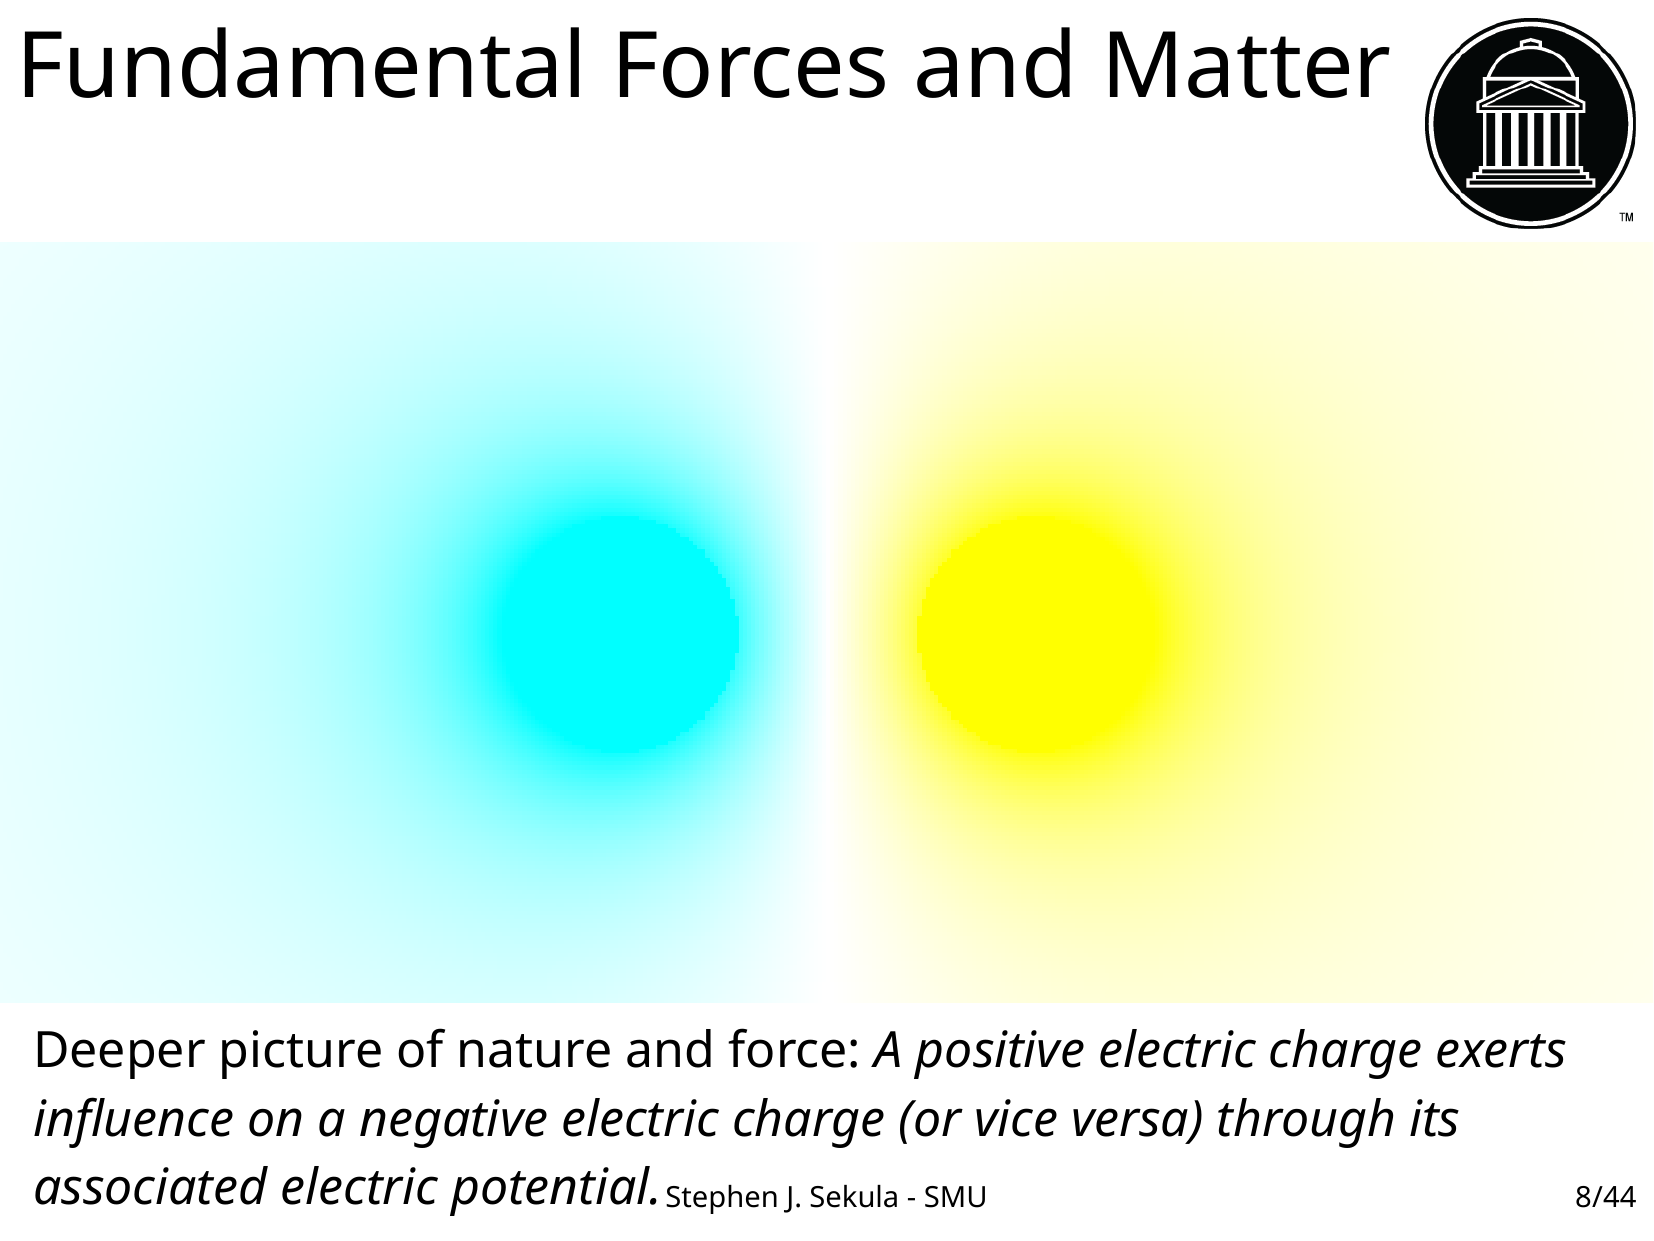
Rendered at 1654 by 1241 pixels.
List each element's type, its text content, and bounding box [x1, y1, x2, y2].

picture [0, 242, 1654, 1004]
text_box Deeper picture of nature and force: A positive electric charge exerts influence on a negative electric charge (or vice versa) through its associated electric potential. [18, 1007, 1636, 1216]
title Fundamental Forces and Matter [16, 0, 1415, 242]
picture [1425, 18, 1636, 229]
